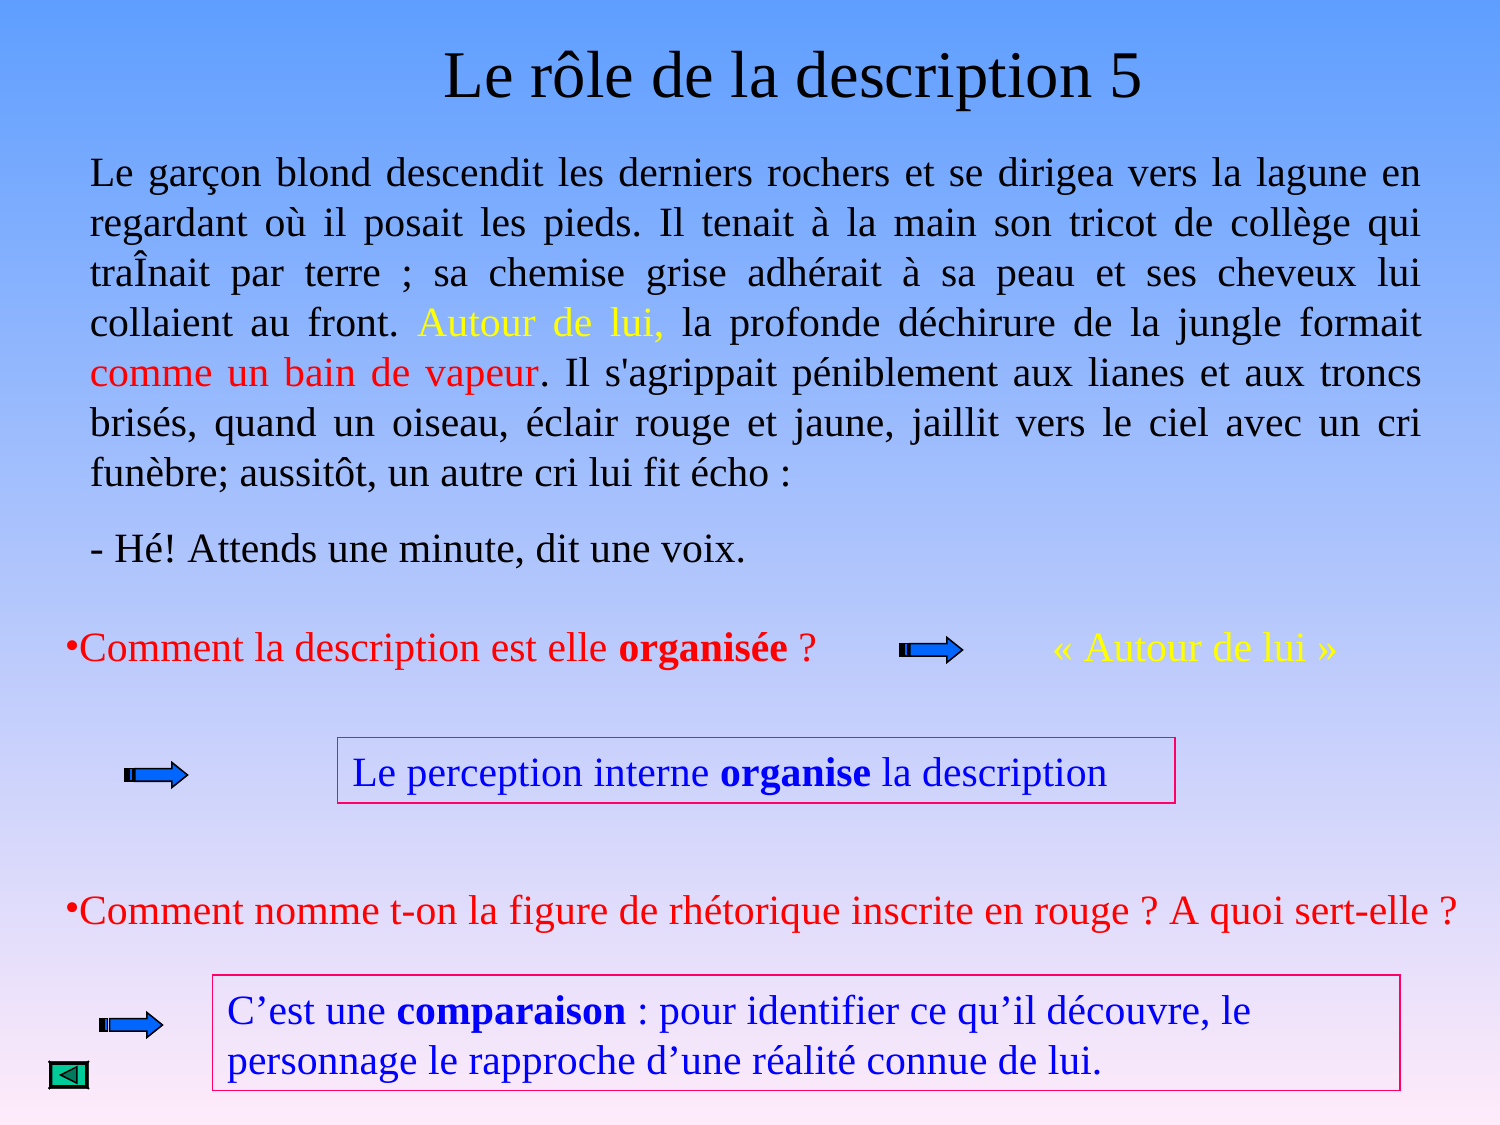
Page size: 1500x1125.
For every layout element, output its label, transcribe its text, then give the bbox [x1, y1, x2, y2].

text_box [51, 1062, 88, 1088]
text_box Le garçon blond descendit les derniers rochers et se dirigea vers la lagune en regardant où il posait les pieds. Il tenait à la main son tricot de collège qui traÎnait par terre ; sa chemise grise adhérait à sa peau et ses cheveux lui collaient au front. Autour de lui, la profonde déchirure de la jungle formait comme un bain de vapeur. Il s'agrippait péniblement aux lianes et aux troncs brisés, quand un oiseau, éclair rouge et jaune, jaillit vers le ciel avec un cri funèbre; aussitôt, un autre cri lui fit écho : ‑ Hé! Attends une minute, dit une voix. [75, 137, 1438, 579]
text_box [129, 769, 133, 781]
text_box [104, 1019, 108, 1031]
text_box [109, 1012, 163, 1038]
text_box Le perception interne organise la description [337, 737, 1176, 803]
text_box [909, 637, 963, 663]
text_box [904, 644, 908, 656]
title Le rôle de la description 5 [350, 30, 1238, 120]
text_box « Autour de lui » [1037, 612, 1375, 679]
text_box Comment la description est elle organisée ? [50, 612, 851, 679]
text_box [134, 762, 188, 788]
text_box C’est une comparaison : pour identifier ce qu’il découvre, le personnage le rapproche d’une réalité connue de lui. [212, 974, 1401, 1091]
text_box Comment nomme t-on la figure de rhétorique inscrite en rouge ? A quoi sert-elle ? [49, 875, 1500, 941]
